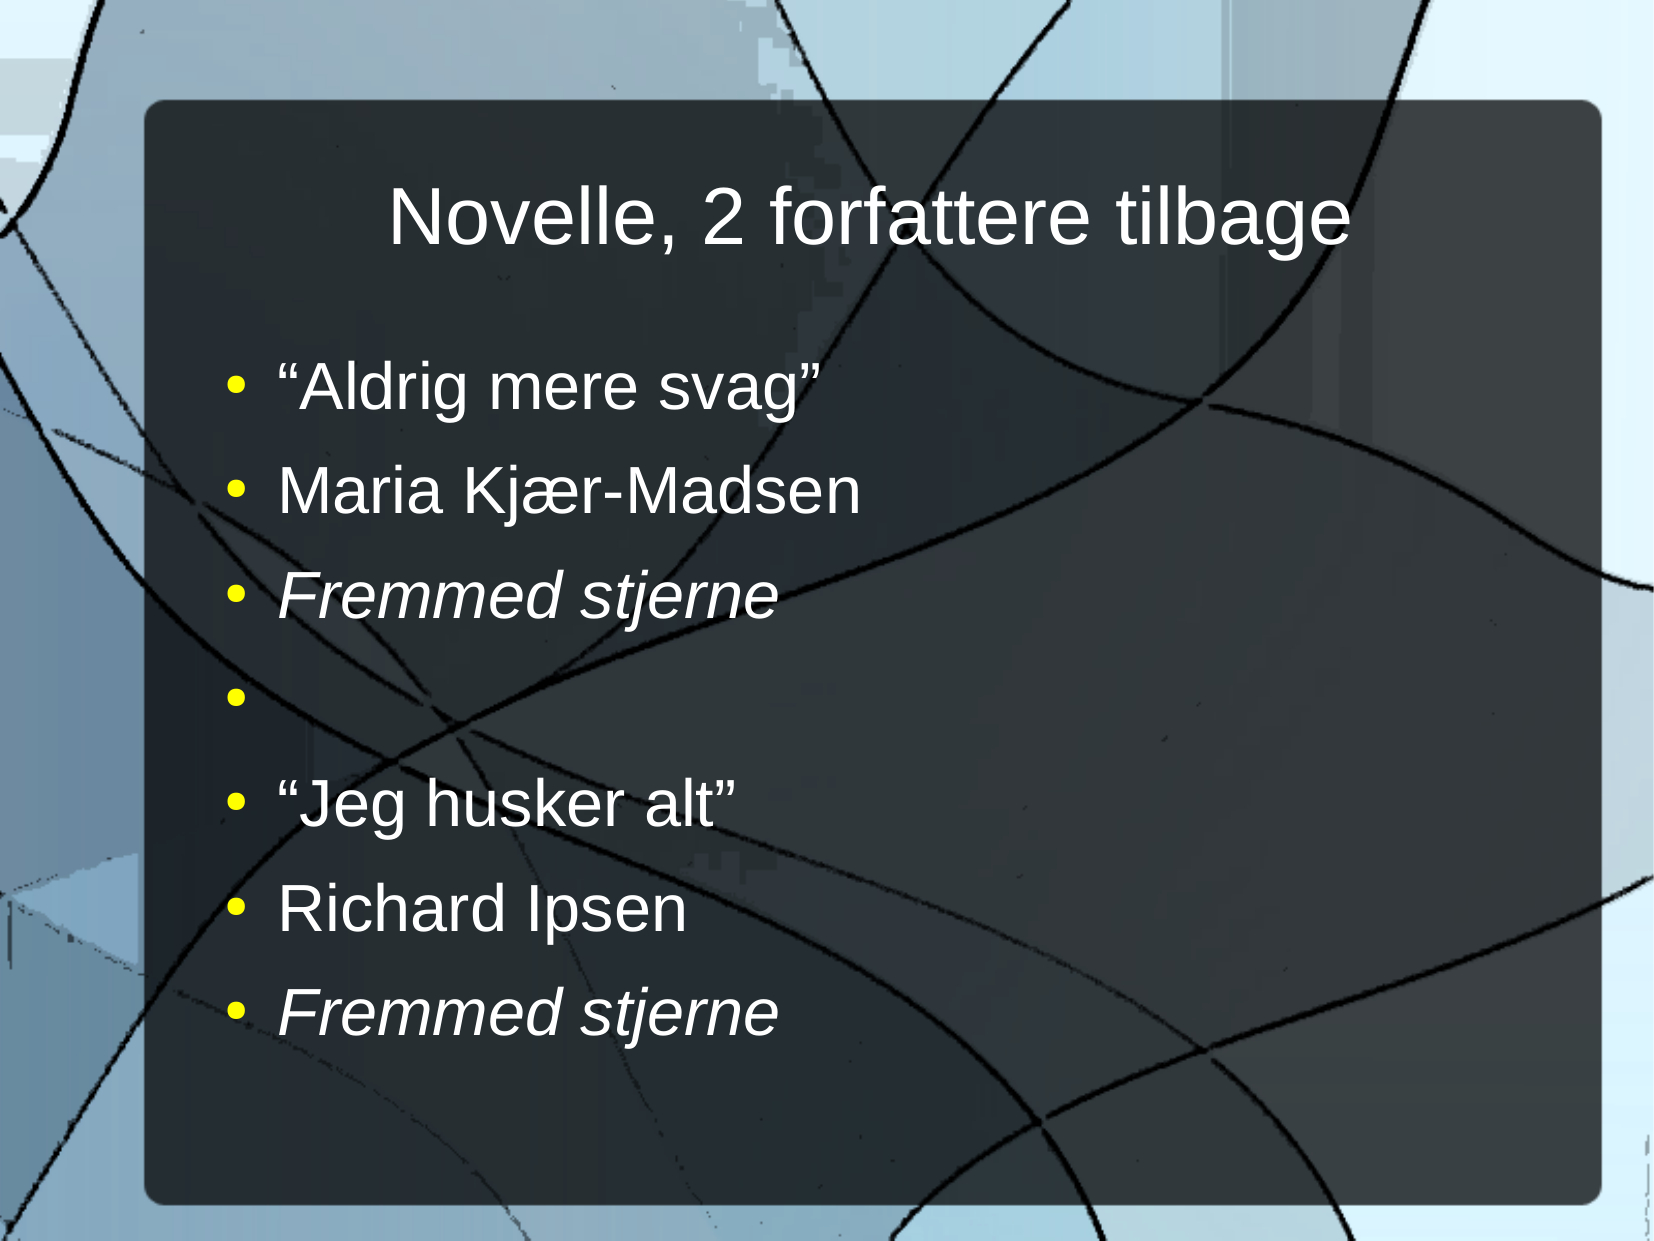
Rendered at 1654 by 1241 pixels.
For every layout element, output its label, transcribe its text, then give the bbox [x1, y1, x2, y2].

picture [0, 0, 1654, 1241]
list “Aldrig mere svag” Maria Kjær-Madsen Fremmed stjerne “Jeg husker alt” Richard Ipsen Fremmed stjerne [206, 349, 1571, 1069]
title Novelle, 2 forfattere tilbage [159, 108, 1583, 325]
